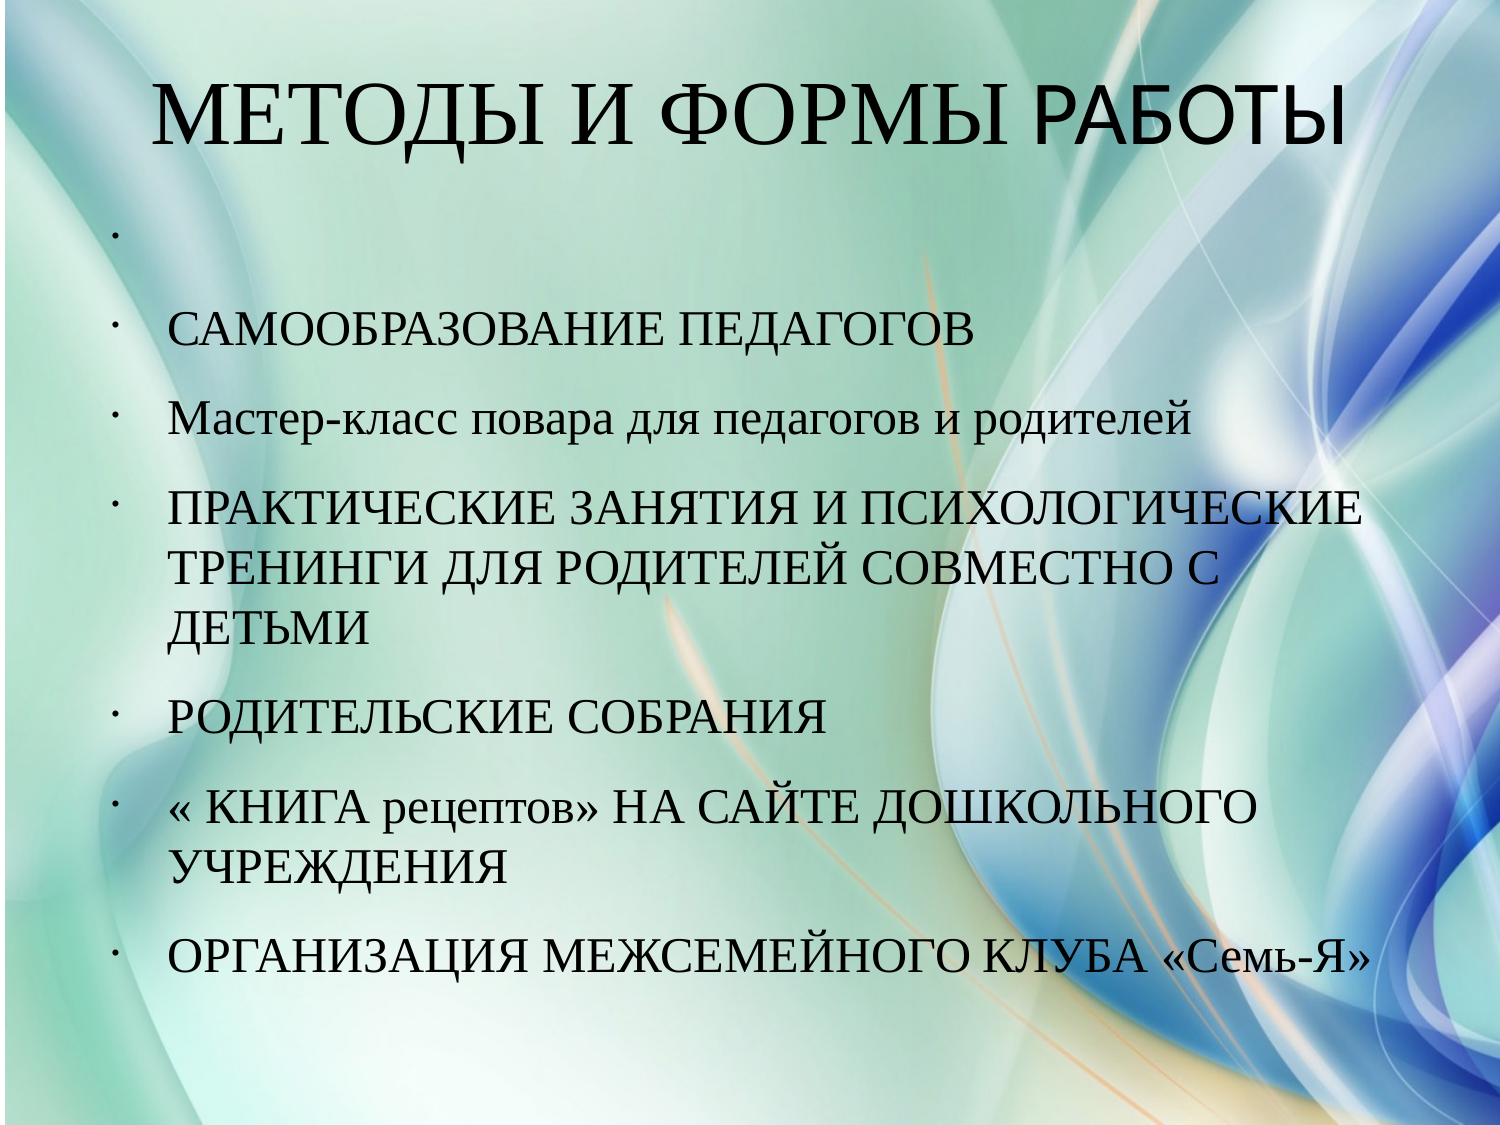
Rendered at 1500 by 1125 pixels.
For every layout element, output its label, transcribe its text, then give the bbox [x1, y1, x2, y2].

list САМООБРАЗОВАНИЕ ПЕДАГОГОВ Мастер-класс повара для педагогов и родителей ПРАКТИЧЕСКИЕ ЗАНЯТИЯ И ПСИХОЛОГИЧЕСКИЕ ТРЕНИНГИ ДЛЯ РОДИТЕЛЕЙ СОВМЕСТНО С ДЕТЬМИ РОДИТЕЛЬСКИЕ СОБРАНИЯ « КНИГА рецептов» НА САЙТЕ ДОШКОЛЬНОГО УЧРЕЖДЕНИЯ ОРГАНИЗАЦИЯ МЕЖСЕМЕЙНОГО КЛУБА «Семь-Я» [96, 198, 1447, 1004]
picture [5, 0, 1500, 1125]
title МЕТОДЫ И ФОРМЫ РАБОТЫ [75, 45, 1425, 176]
